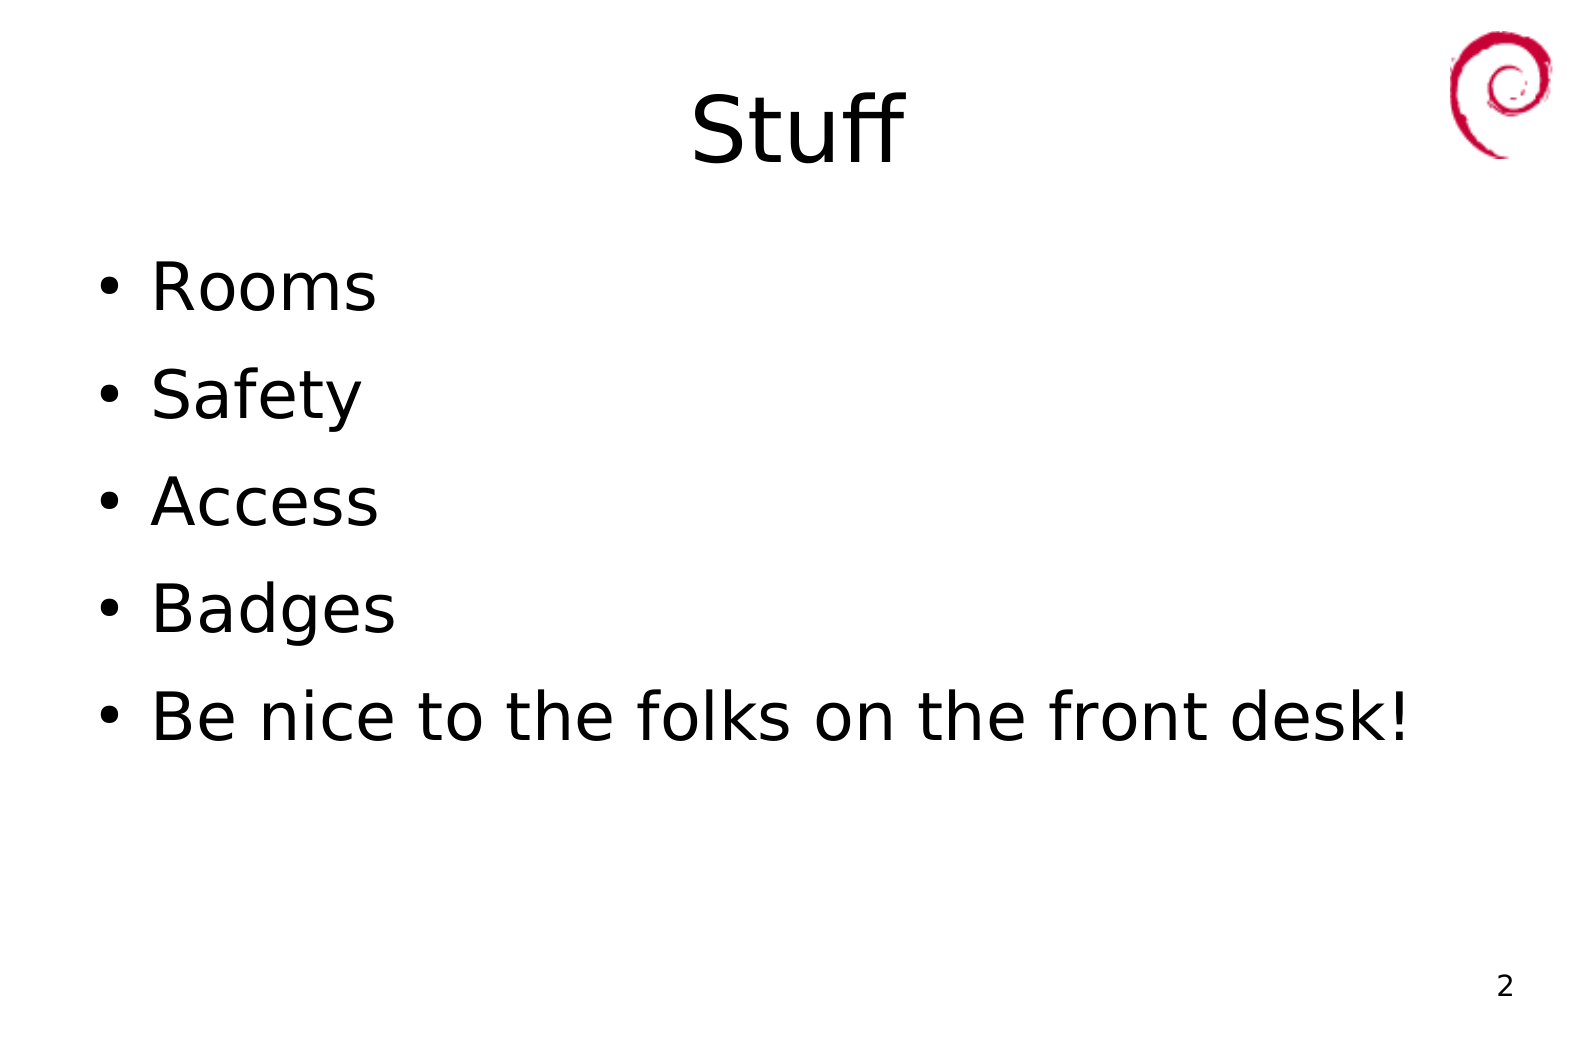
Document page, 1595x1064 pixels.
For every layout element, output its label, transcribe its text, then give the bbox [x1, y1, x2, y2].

picture [1450, 31, 1555, 159]
list Rooms Safety Access Badges Be nice to the folks on the front desk! [79, 248, 1515, 1037]
title Stuff [79, 42, 1515, 221]
